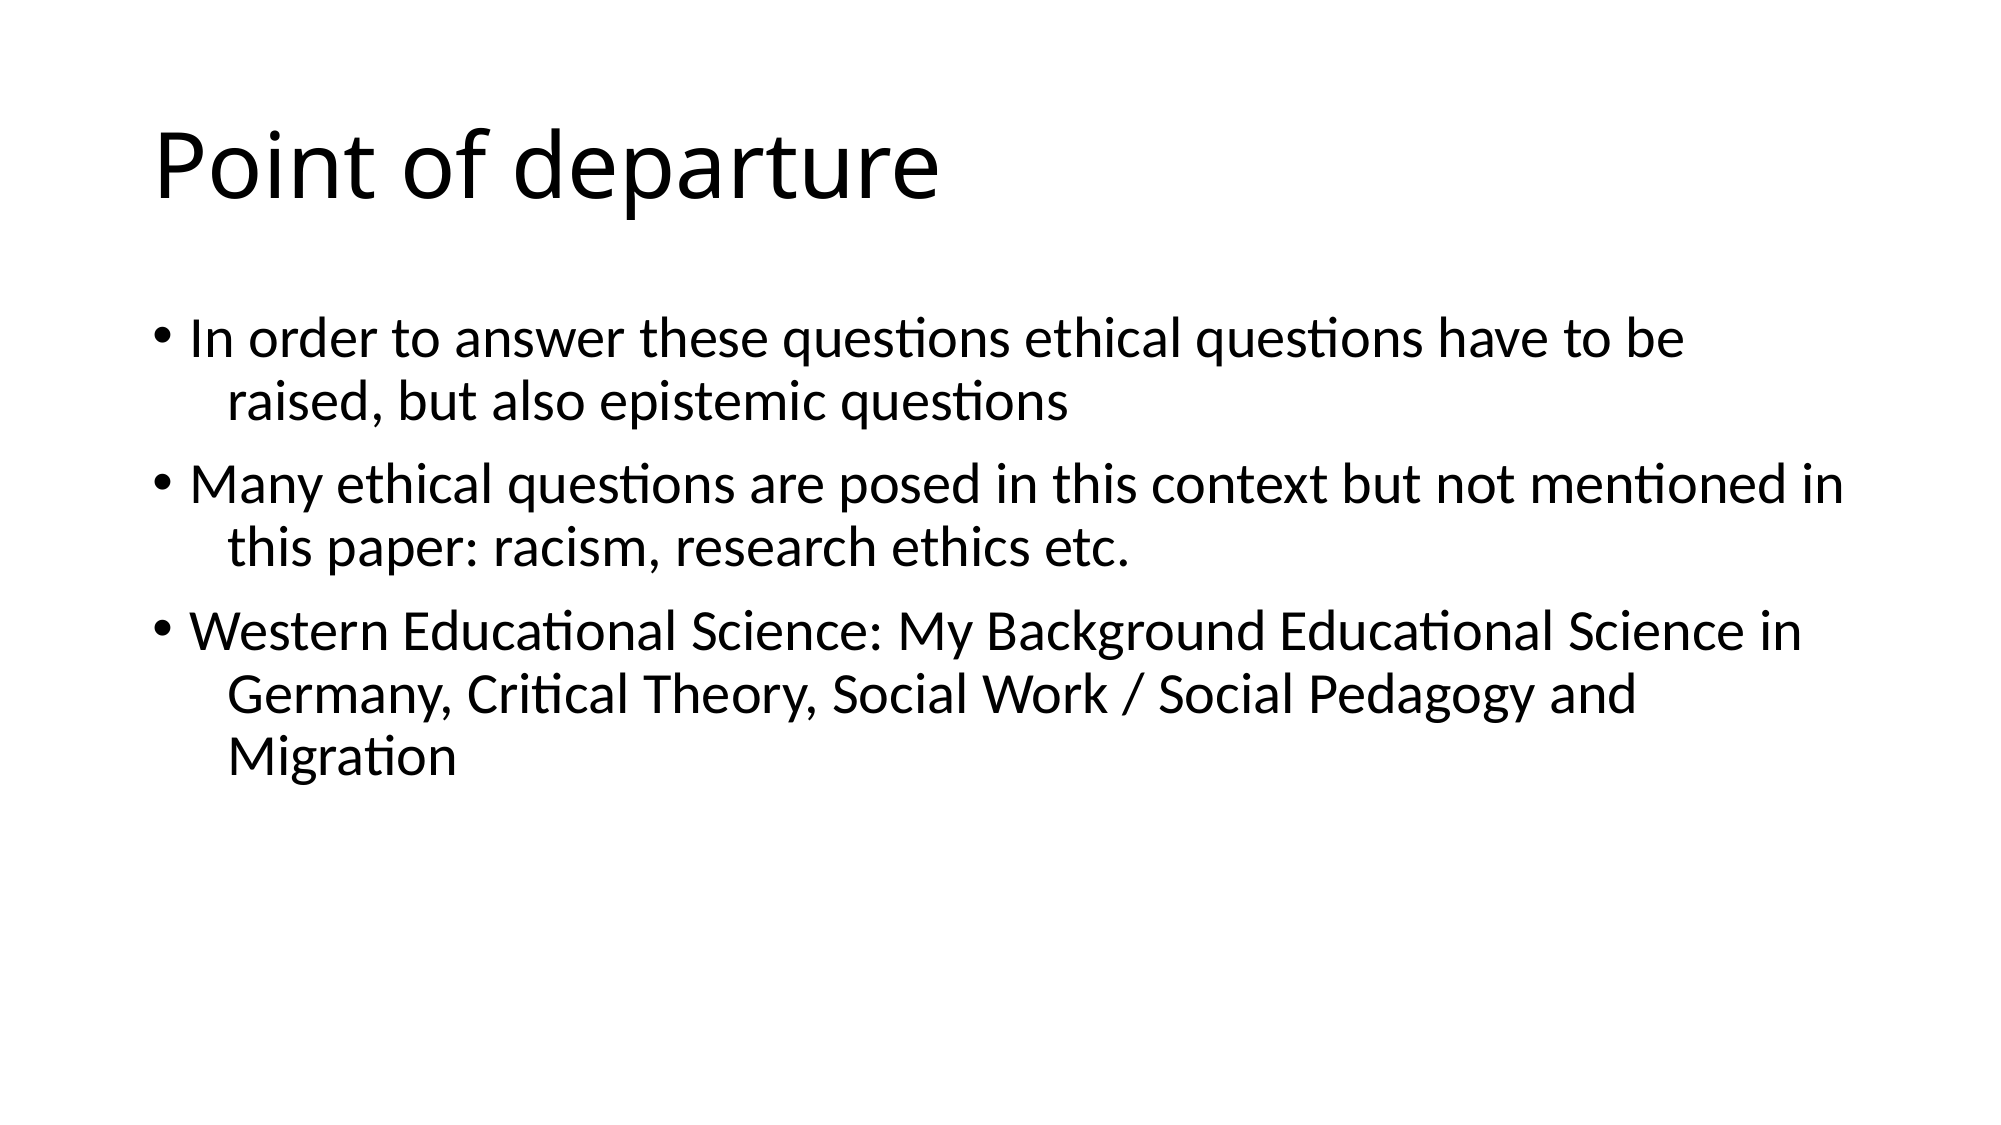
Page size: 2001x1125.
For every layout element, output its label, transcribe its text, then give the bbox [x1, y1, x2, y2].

list In order to answer these questions ethical questions have to be raised, but also epistemic questions Many ethical questions are posed in this context but not mentioned in this paper: racism, research ethics etc. Western Educational Science: My Background Educational Science in Germany, Critical Theory, Social Work / Social Pedagogy and Migration [137, 299, 1863, 1014]
title Point of departure [137, 59, 1863, 278]
